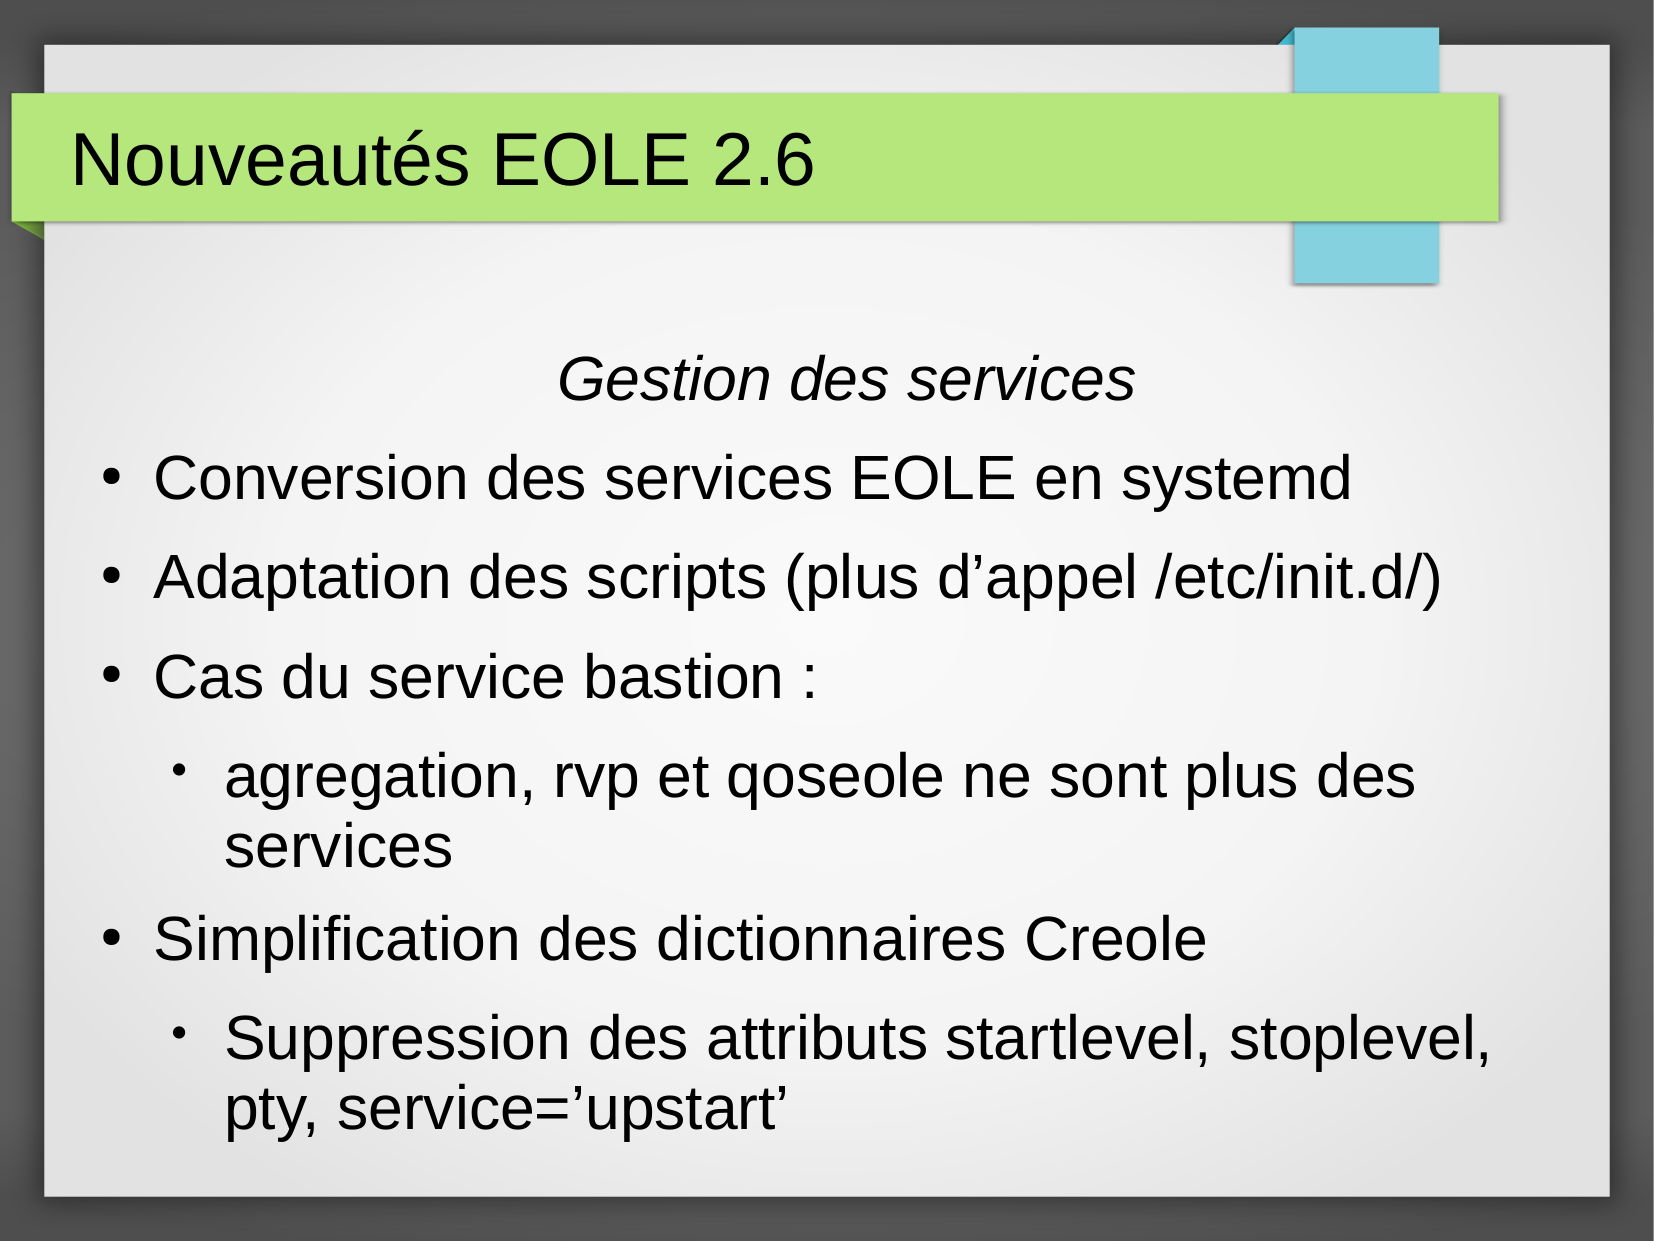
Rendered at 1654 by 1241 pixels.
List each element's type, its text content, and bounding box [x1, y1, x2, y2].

picture [0, 0, 1654, 1241]
title Nouveautés EOLE 2.6 [70, 75, 1252, 244]
list Gestion des services Conversion des services EOLE en systemd Adaptation des scripts (plus d’appel /etc/init.d/) Cas du service bastion : agregation, rvp et qoseole ne sont plus des services Simplification des dictionnaires Creole Suppression des attributs startlevel, stoplevel, pty, service=’upstart’ [82, 343, 1538, 1193]
